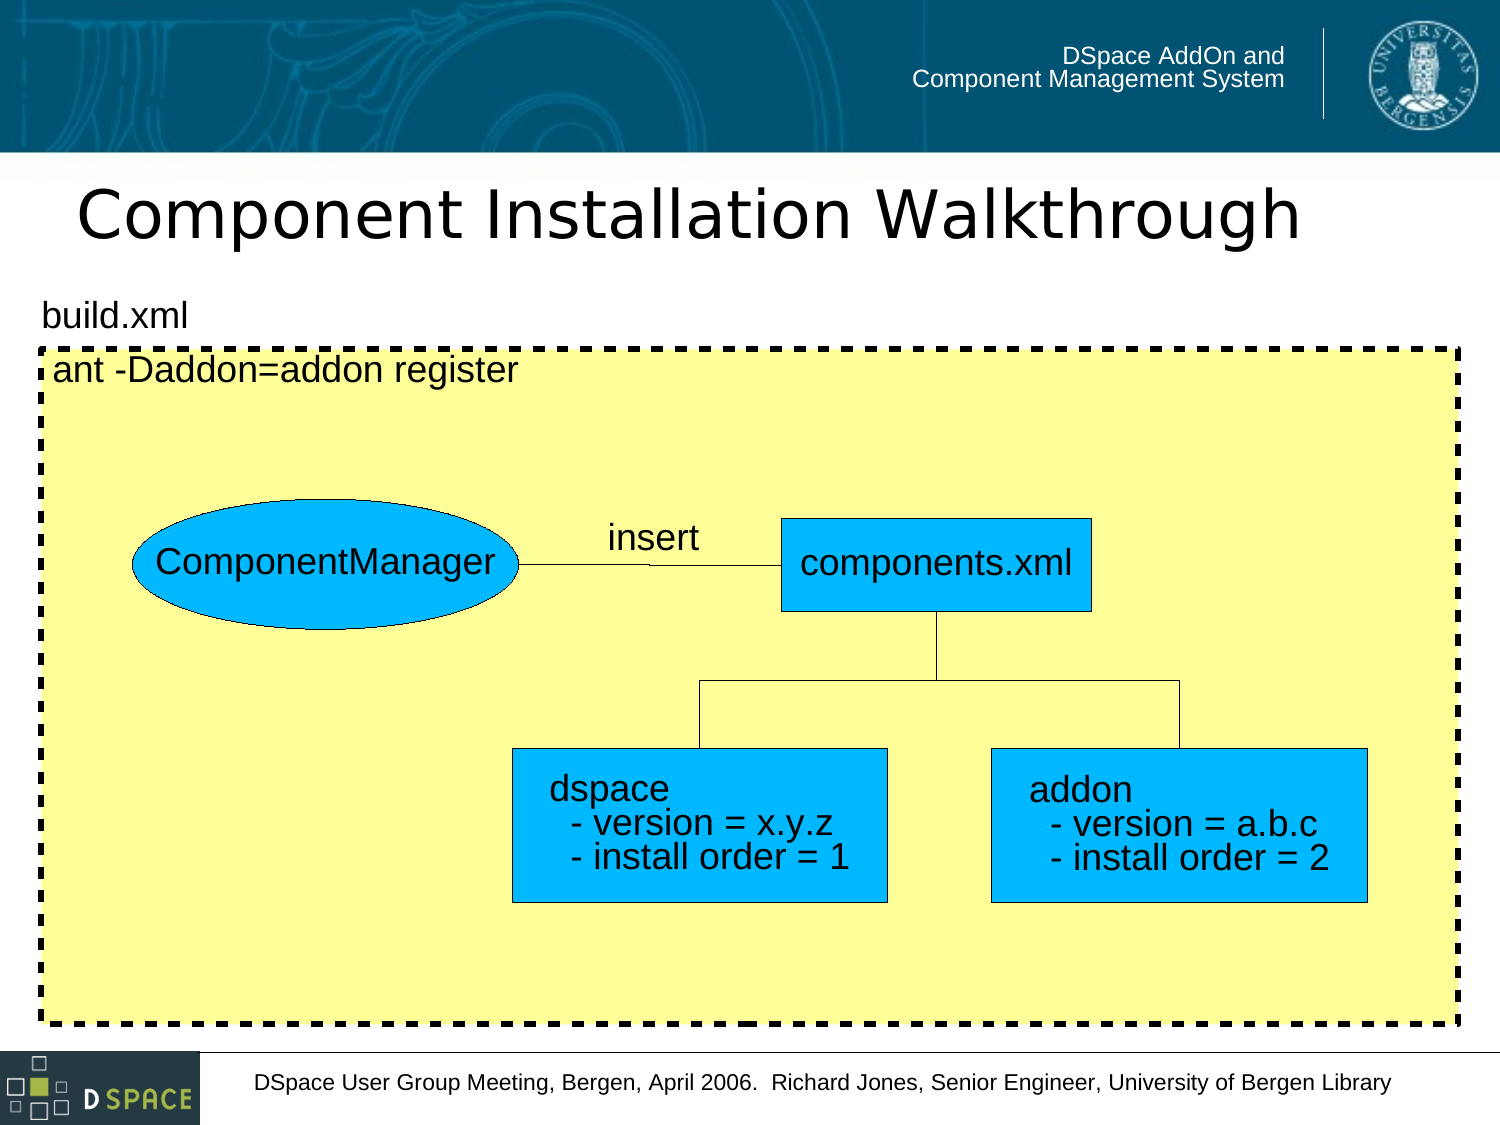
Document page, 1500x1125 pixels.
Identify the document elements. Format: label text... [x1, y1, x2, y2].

text_box dspace - version = x.y.z - install order = 1 [512, 748, 888, 903]
picture [1368, 21, 1478, 131]
text_box ant -Daddon=addon register [52, 355, 660, 406]
picture [0, 151, 1500, 1125]
text_box addon - version = a.b.c - install order = 2 [991, 748, 1368, 903]
text_box [41, 349, 1459, 1025]
text_box insert [607, 522, 709, 567]
text_box build.xml [41, 301, 210, 346]
title Component Installation Walkthrough [76, 162, 1427, 278]
text_box ComponentManager [132, 499, 519, 630]
text_box components.xml [781, 518, 1092, 612]
